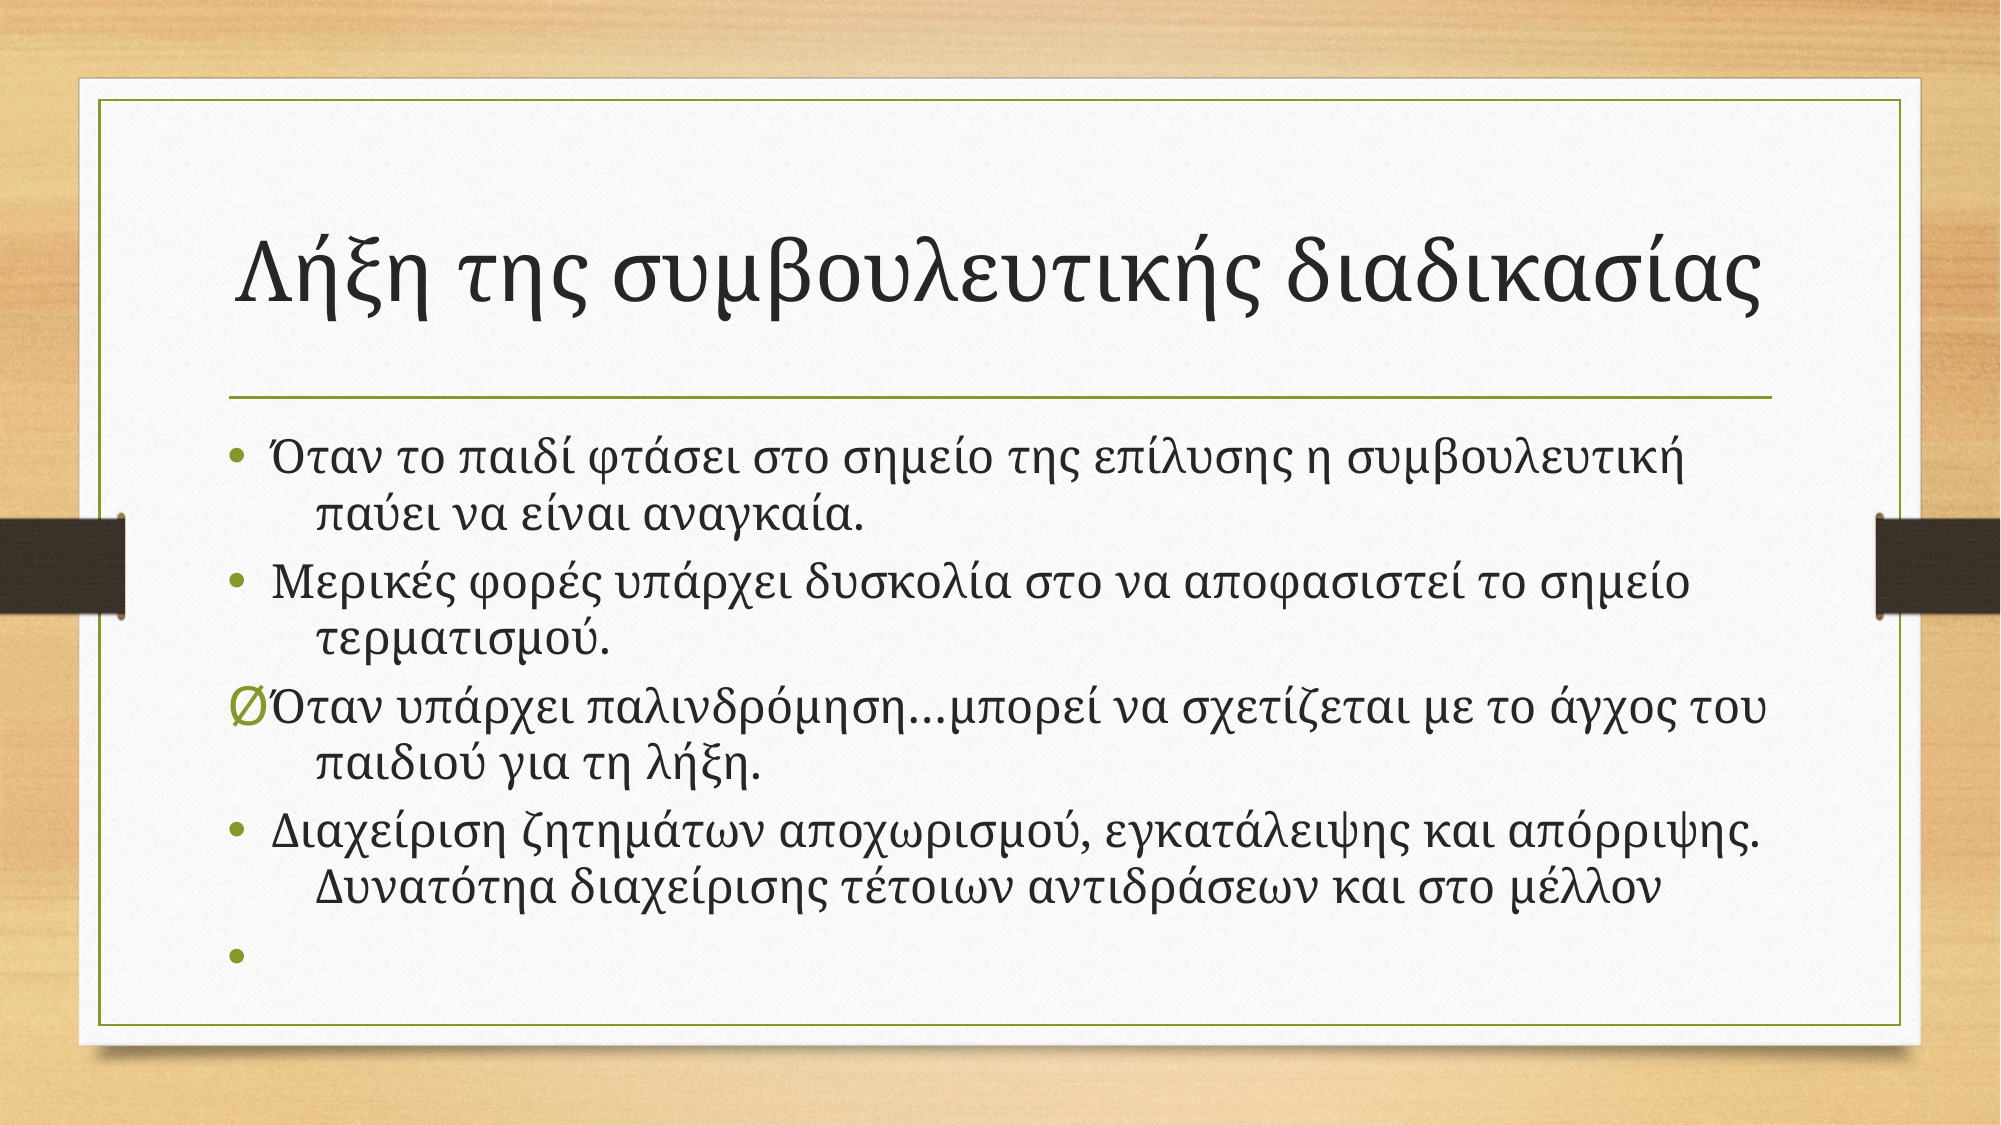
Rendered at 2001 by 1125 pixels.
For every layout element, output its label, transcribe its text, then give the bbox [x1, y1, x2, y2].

list Όταν το παιδί φτάσει στο σημείο της επίλυσης η συμβουλευτική παύει να είναι αναγκαία. Μερικές φορές υπάρχει δυσκολία στο να αποφασιστεί το σημείο τερματισμού. Όταν υπάρχει παλινδρόμηση…μπορεί να σχετίζεται με το άγχος του παιδιού για τη λήξη. Διαχείριση ζητημάτων αποχωρισμού, εγκατάλειψης και απόρριψης. Δυνατότηα διαχείρισης τέτοιων αντιδράσεων και στο μέλλον [212, 419, 1788, 964]
title Λήξη της συμβουλευτικής διαδικασίας [212, 161, 1788, 376]
